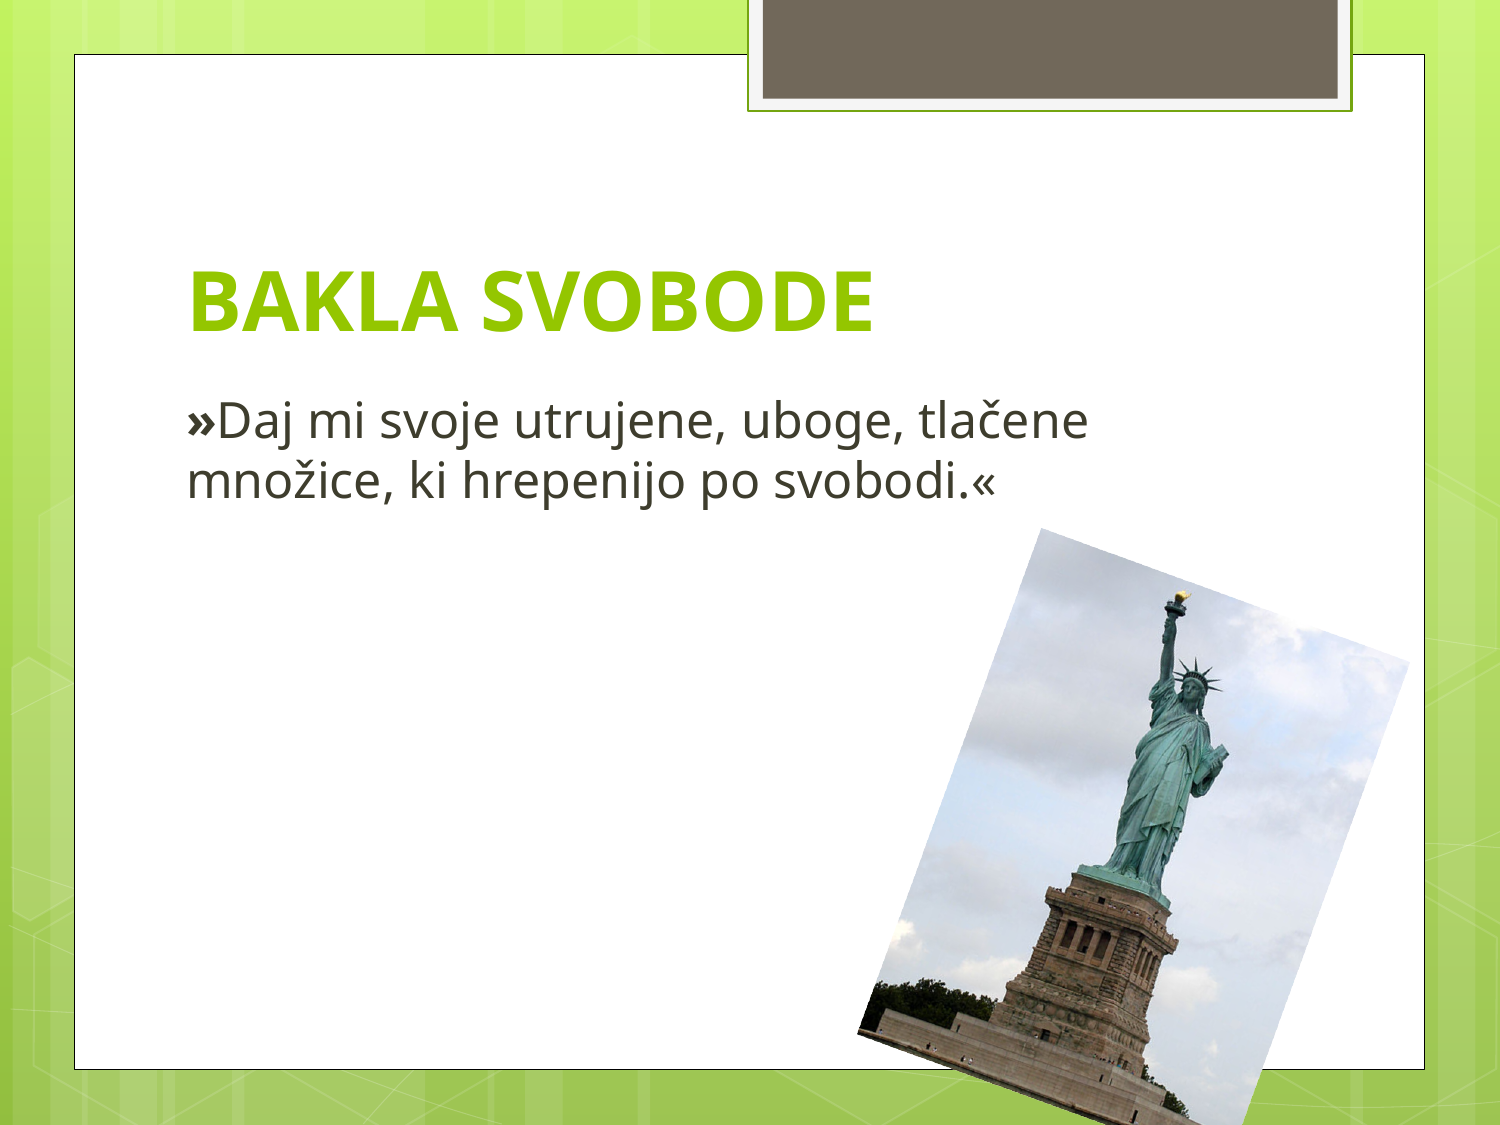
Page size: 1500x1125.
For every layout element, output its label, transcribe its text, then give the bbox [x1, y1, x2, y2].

list »Daj mi svoje utrujene, uboge, tlačene množice, ki hrepenijo po svobodi.« [171, 381, 1283, 957]
picture [856, 527, 1410, 1125]
title BAKLA SVOBODE [171, 168, 1324, 356]
